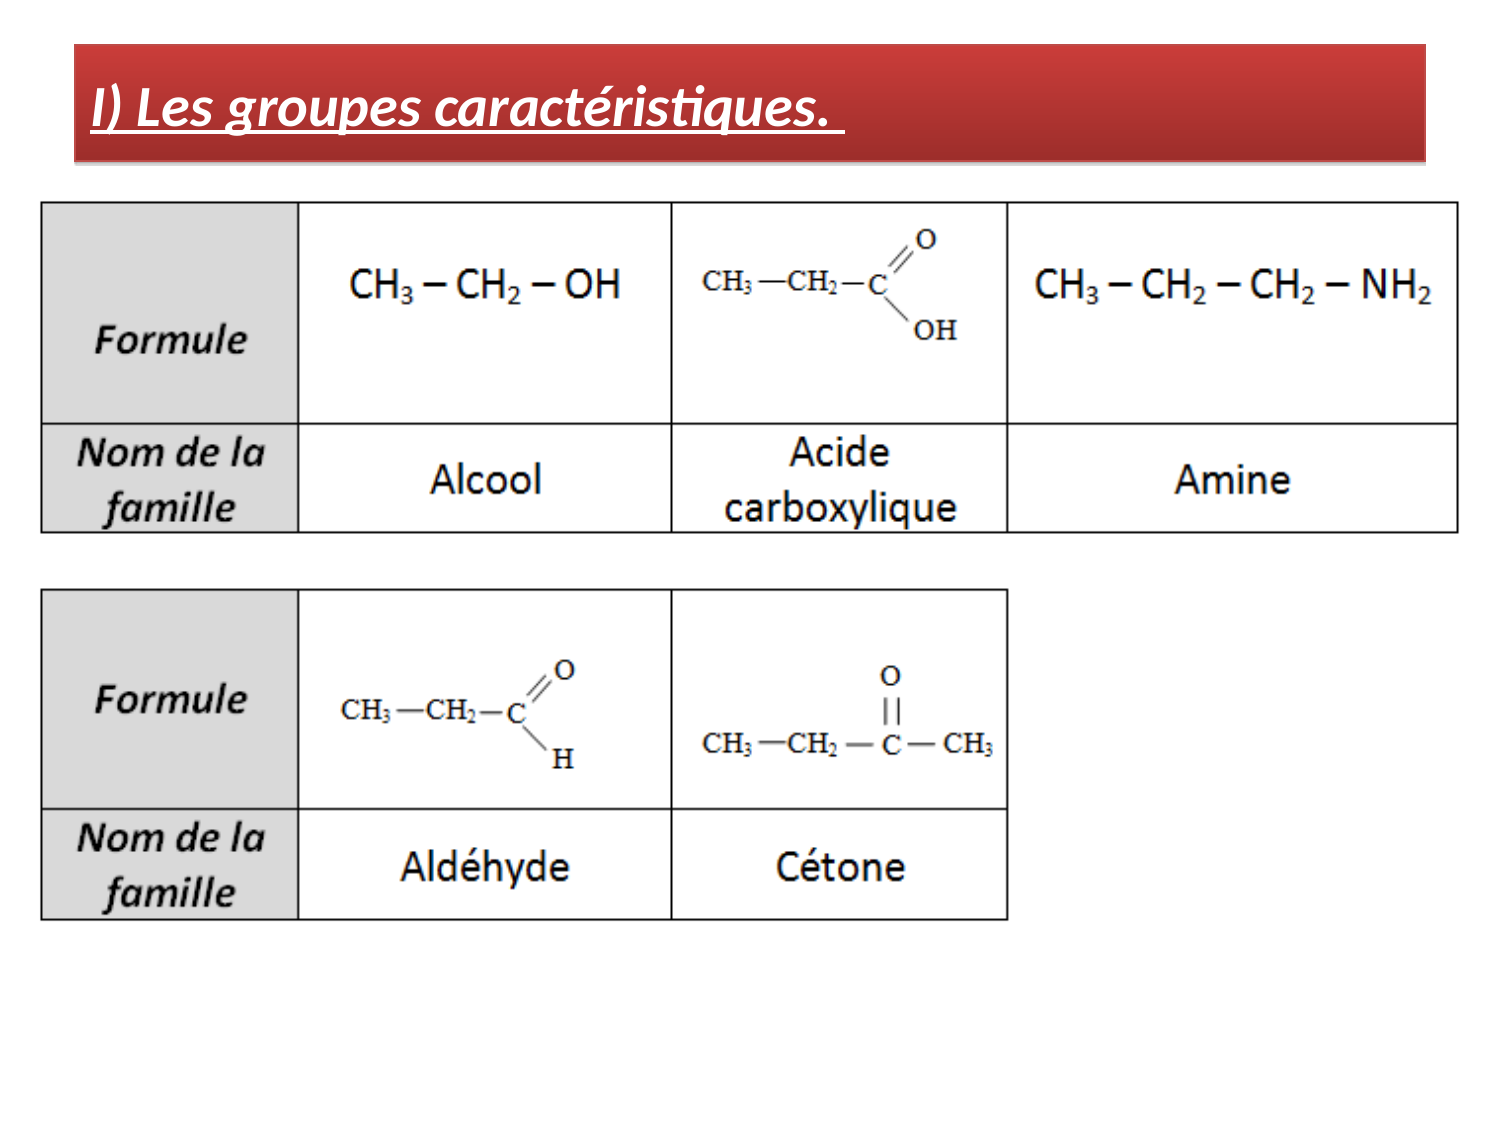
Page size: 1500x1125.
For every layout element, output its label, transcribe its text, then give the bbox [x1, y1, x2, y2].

title I) Les groupes caractéristiques. [75, 45, 1426, 161]
picture [37, 196, 1463, 929]
